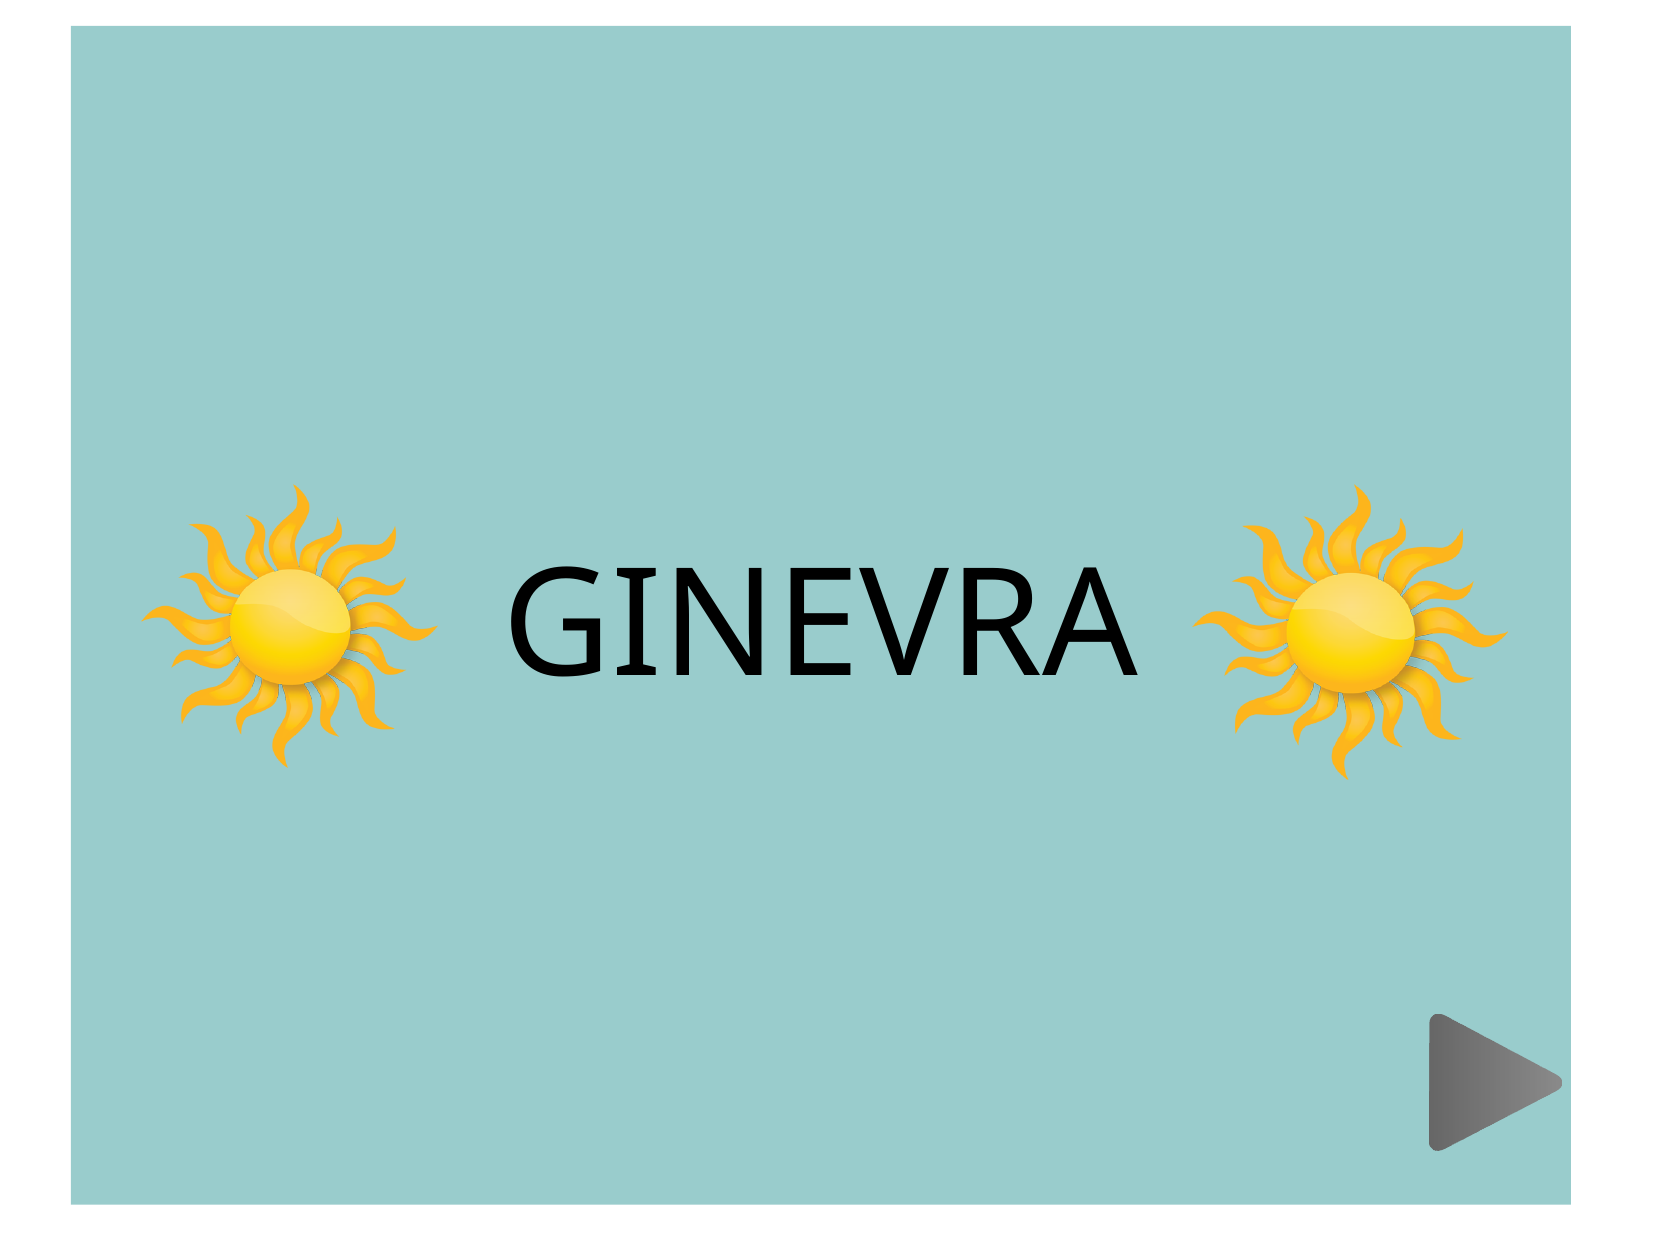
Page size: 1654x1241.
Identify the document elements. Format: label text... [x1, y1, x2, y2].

picture [141, 484, 438, 768]
title GINEVRA [70, 25, 1571, 1205]
picture [1192, 484, 1508, 780]
picture [1420, 1007, 1571, 1158]
